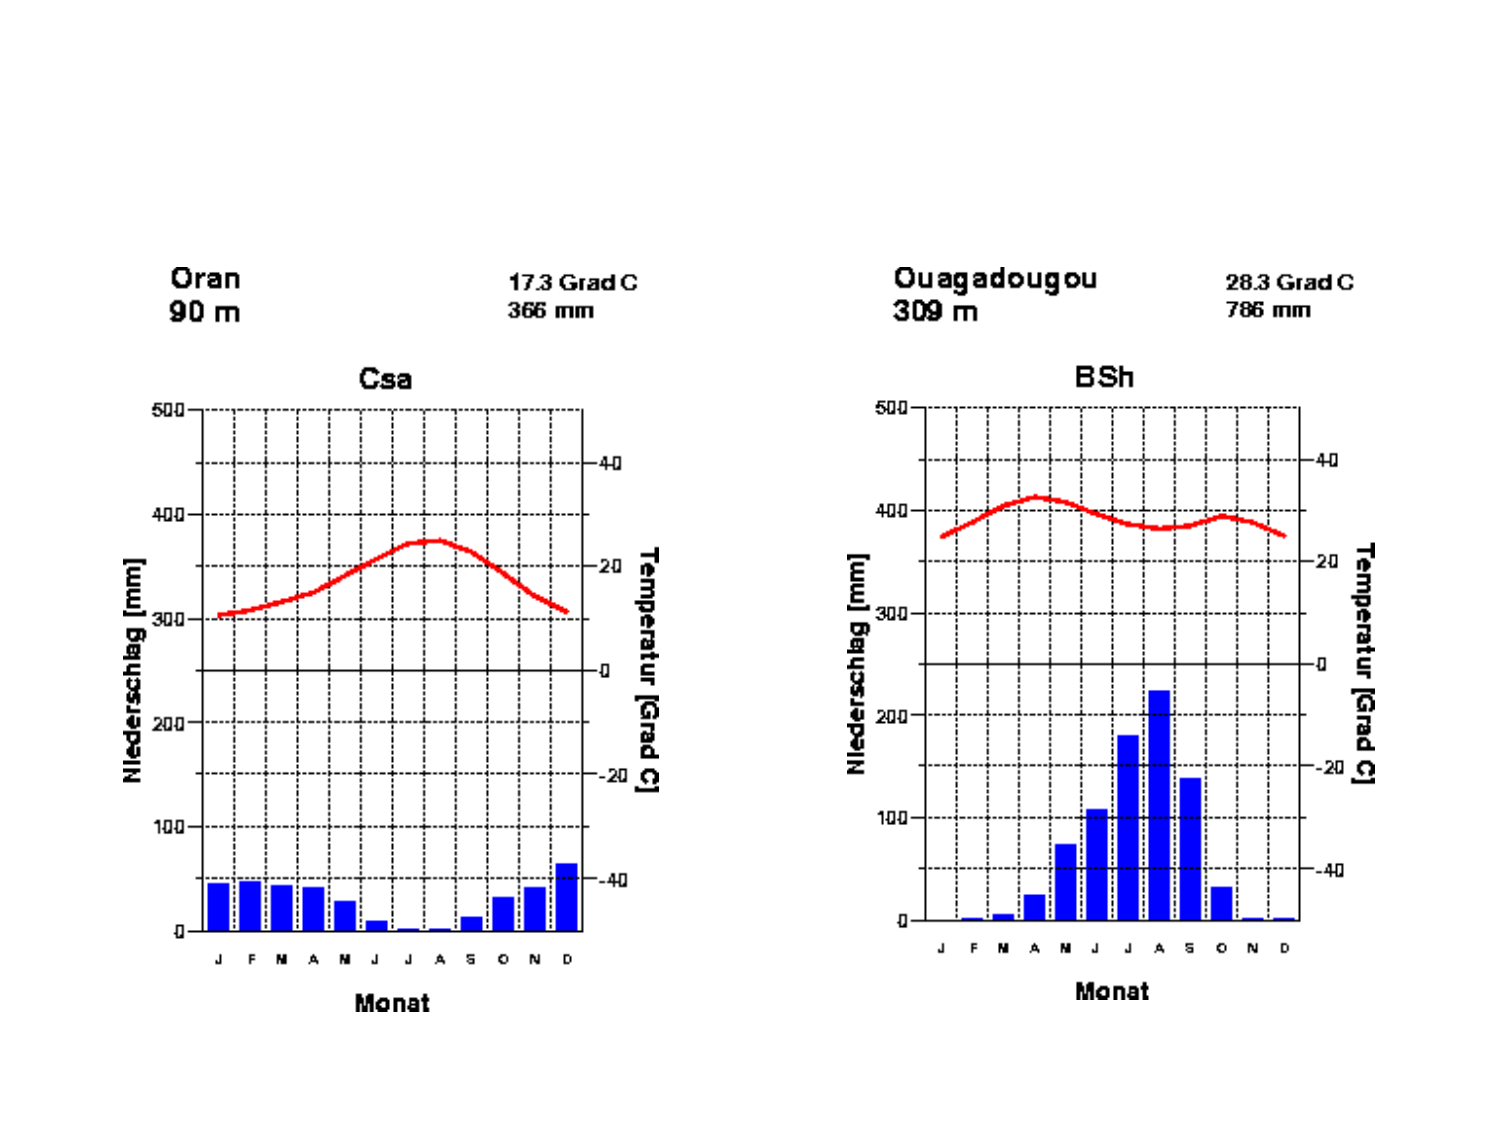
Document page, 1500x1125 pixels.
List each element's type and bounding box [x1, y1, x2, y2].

picture [123, 267, 659, 1012]
picture [847, 267, 1375, 1000]
